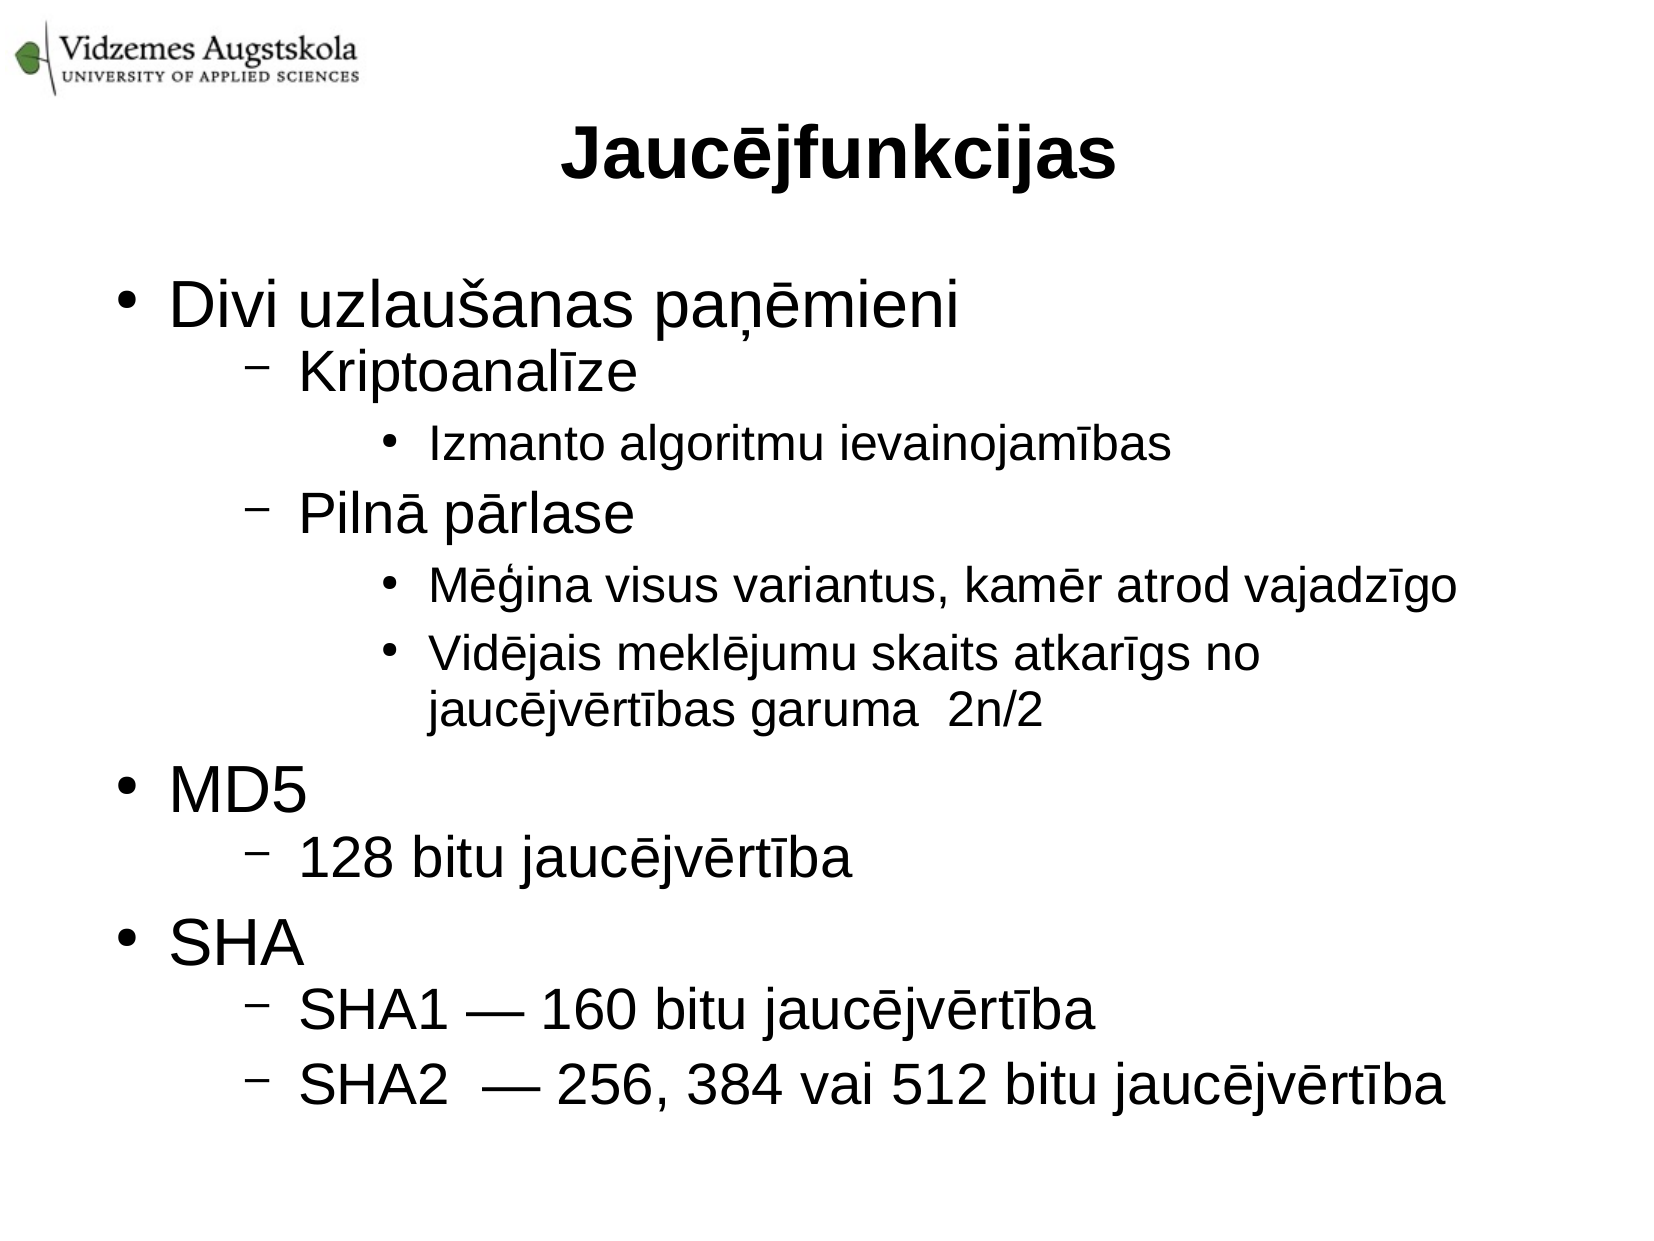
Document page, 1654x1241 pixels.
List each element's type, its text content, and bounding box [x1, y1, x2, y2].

picture [5, 2, 368, 113]
list Divi uzlaušanas paņēmieni Kriptoanalīze Izmanto algoritmu ievainojamības Pilnā pārlase Mēģina visus variantus, kamēr atrod vajadzīgo Vidējais meklējumu skaits atkarīgs no jaucējvērtības garuma 2n/2 MD5 128 bitu jaucējvērtība SHA SHA1 — 160 bitu jaucējvērtība SHA2 — 256, 384 vai 512 bitu jaucējvērtība [82, 261, 1571, 1130]
title Jaucējfunkcijas [82, 50, 1571, 257]
